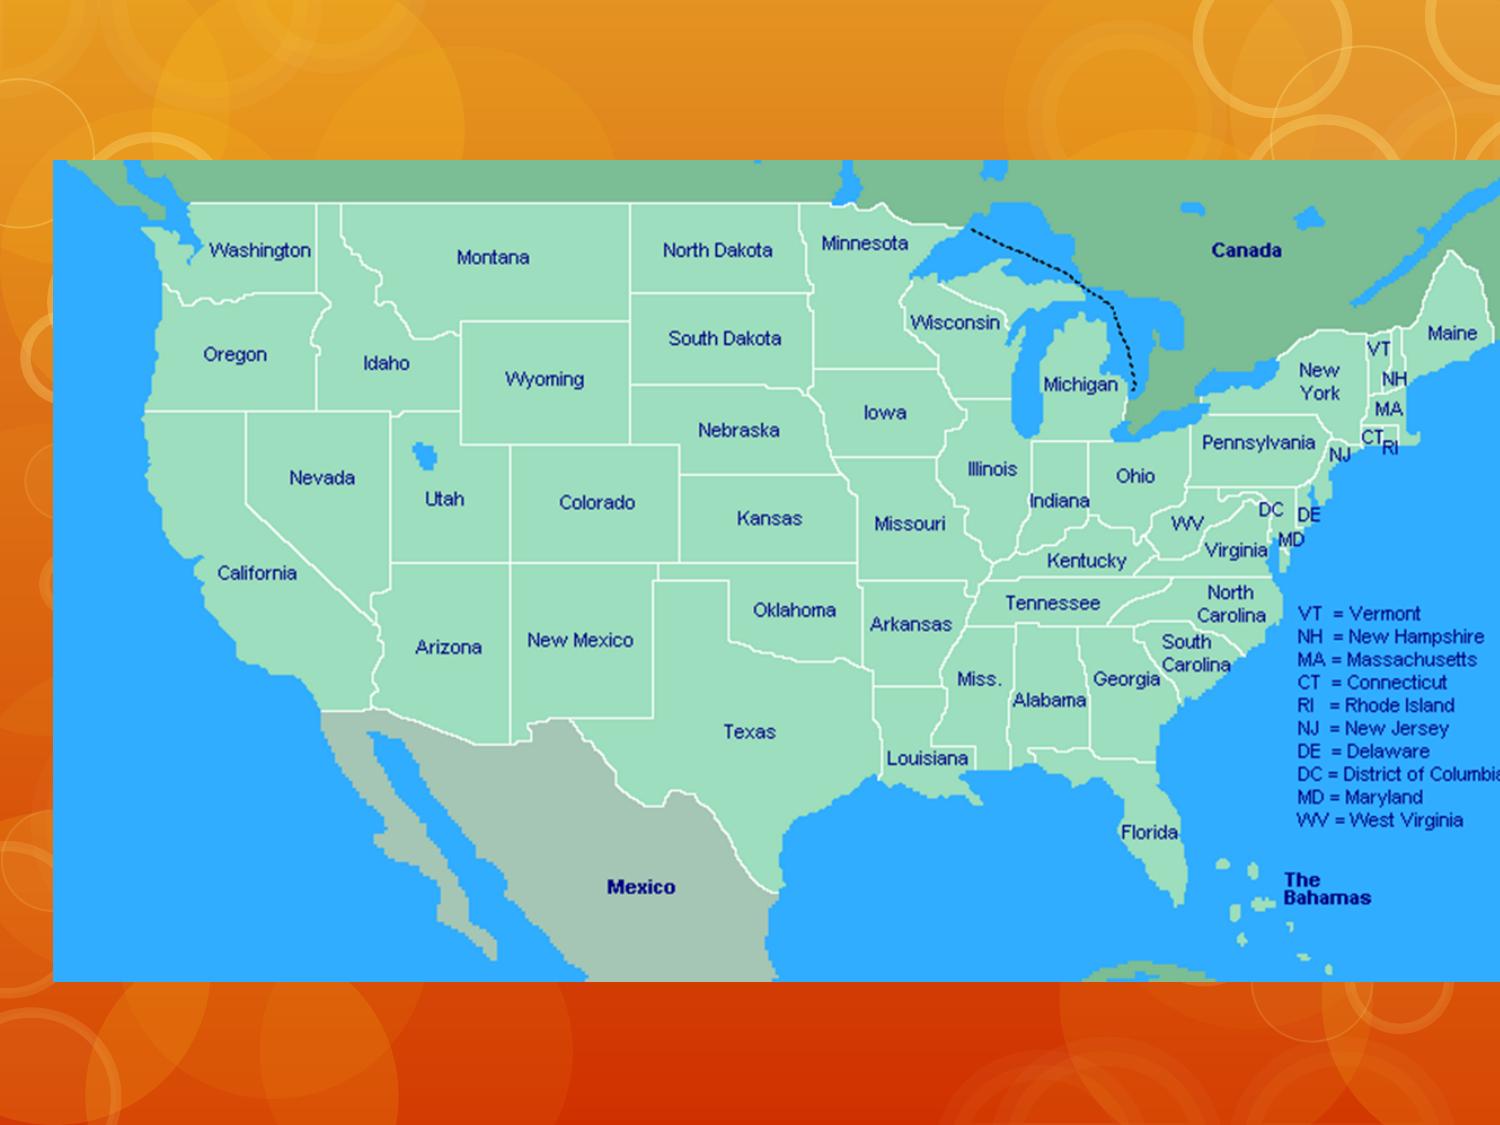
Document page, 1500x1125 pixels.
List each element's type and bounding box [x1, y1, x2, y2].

picture [53, 160, 1500, 982]
